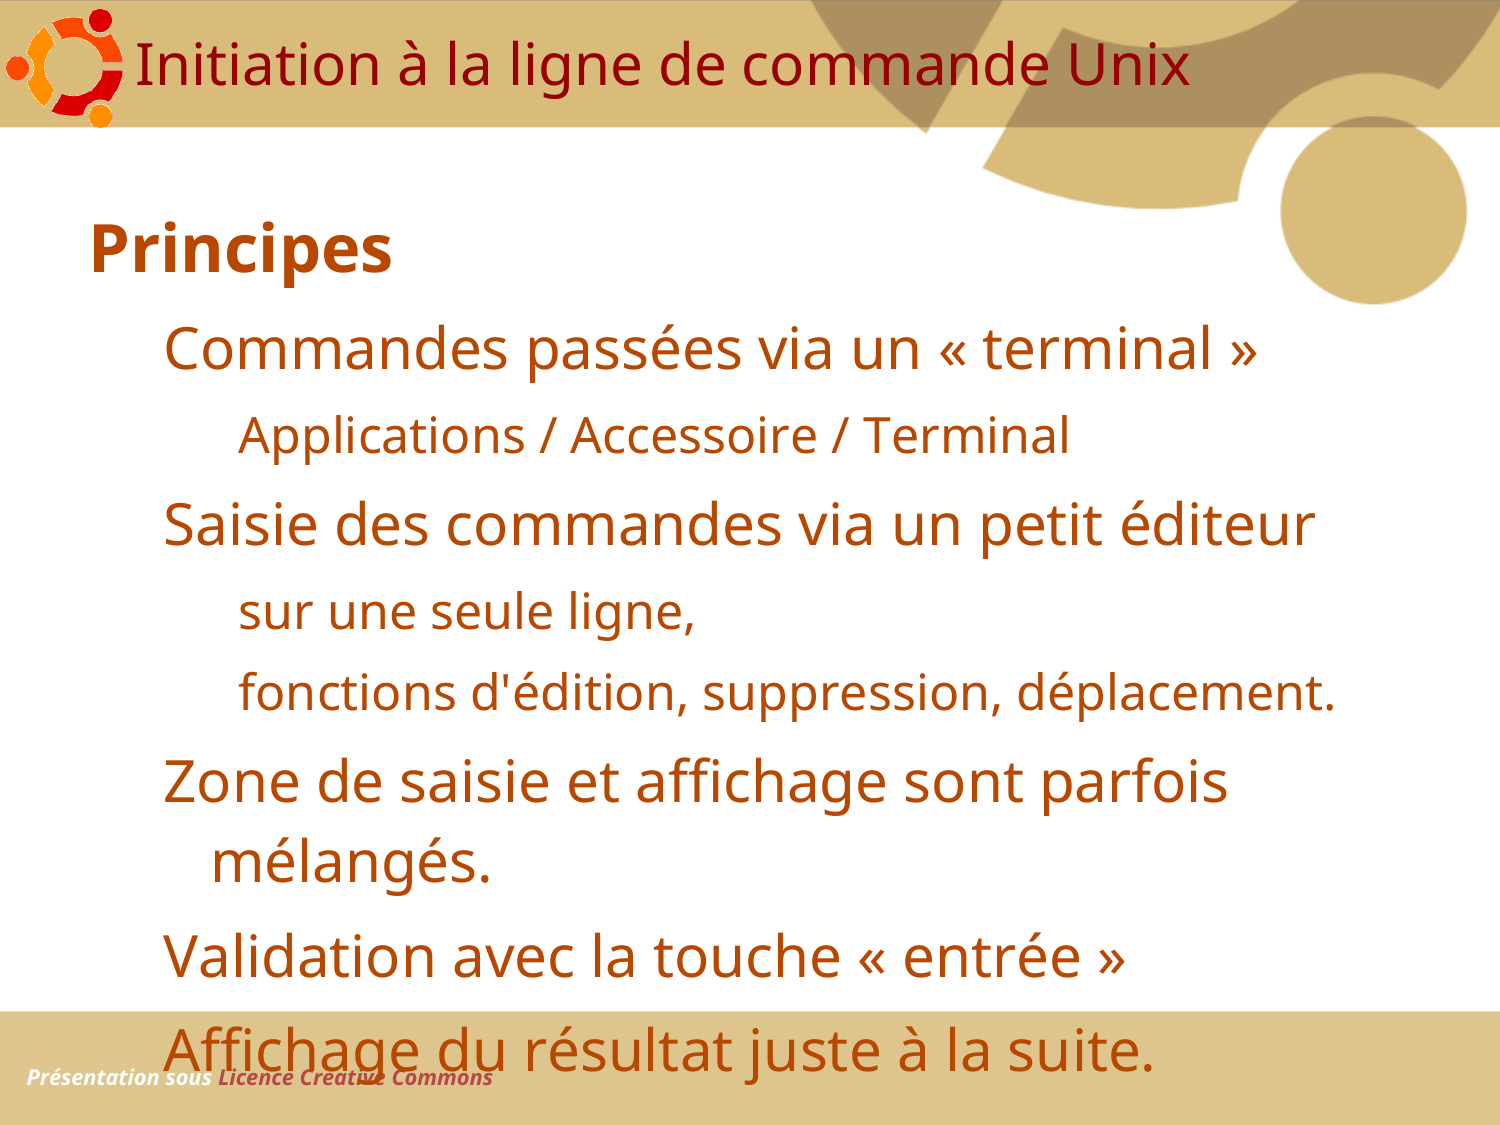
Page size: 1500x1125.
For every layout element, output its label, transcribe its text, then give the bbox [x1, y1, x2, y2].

title Initiation à la ligne de commande Unix [135, 0, 1417, 177]
list Principes Commandes passées via un « terminal » Applications / Accessoire / Terminal Saisie des commandes via un petit éditeur sur une seule ligne, fonctions d'édition, suppression, déplacement. Zone de saisie et affichage sont parfois mélangés. Validation avec la touche « entrée » Affichage du résultat juste à la suite. [88, 200, 1490, 1004]
picture [0, 0, 1500, 557]
